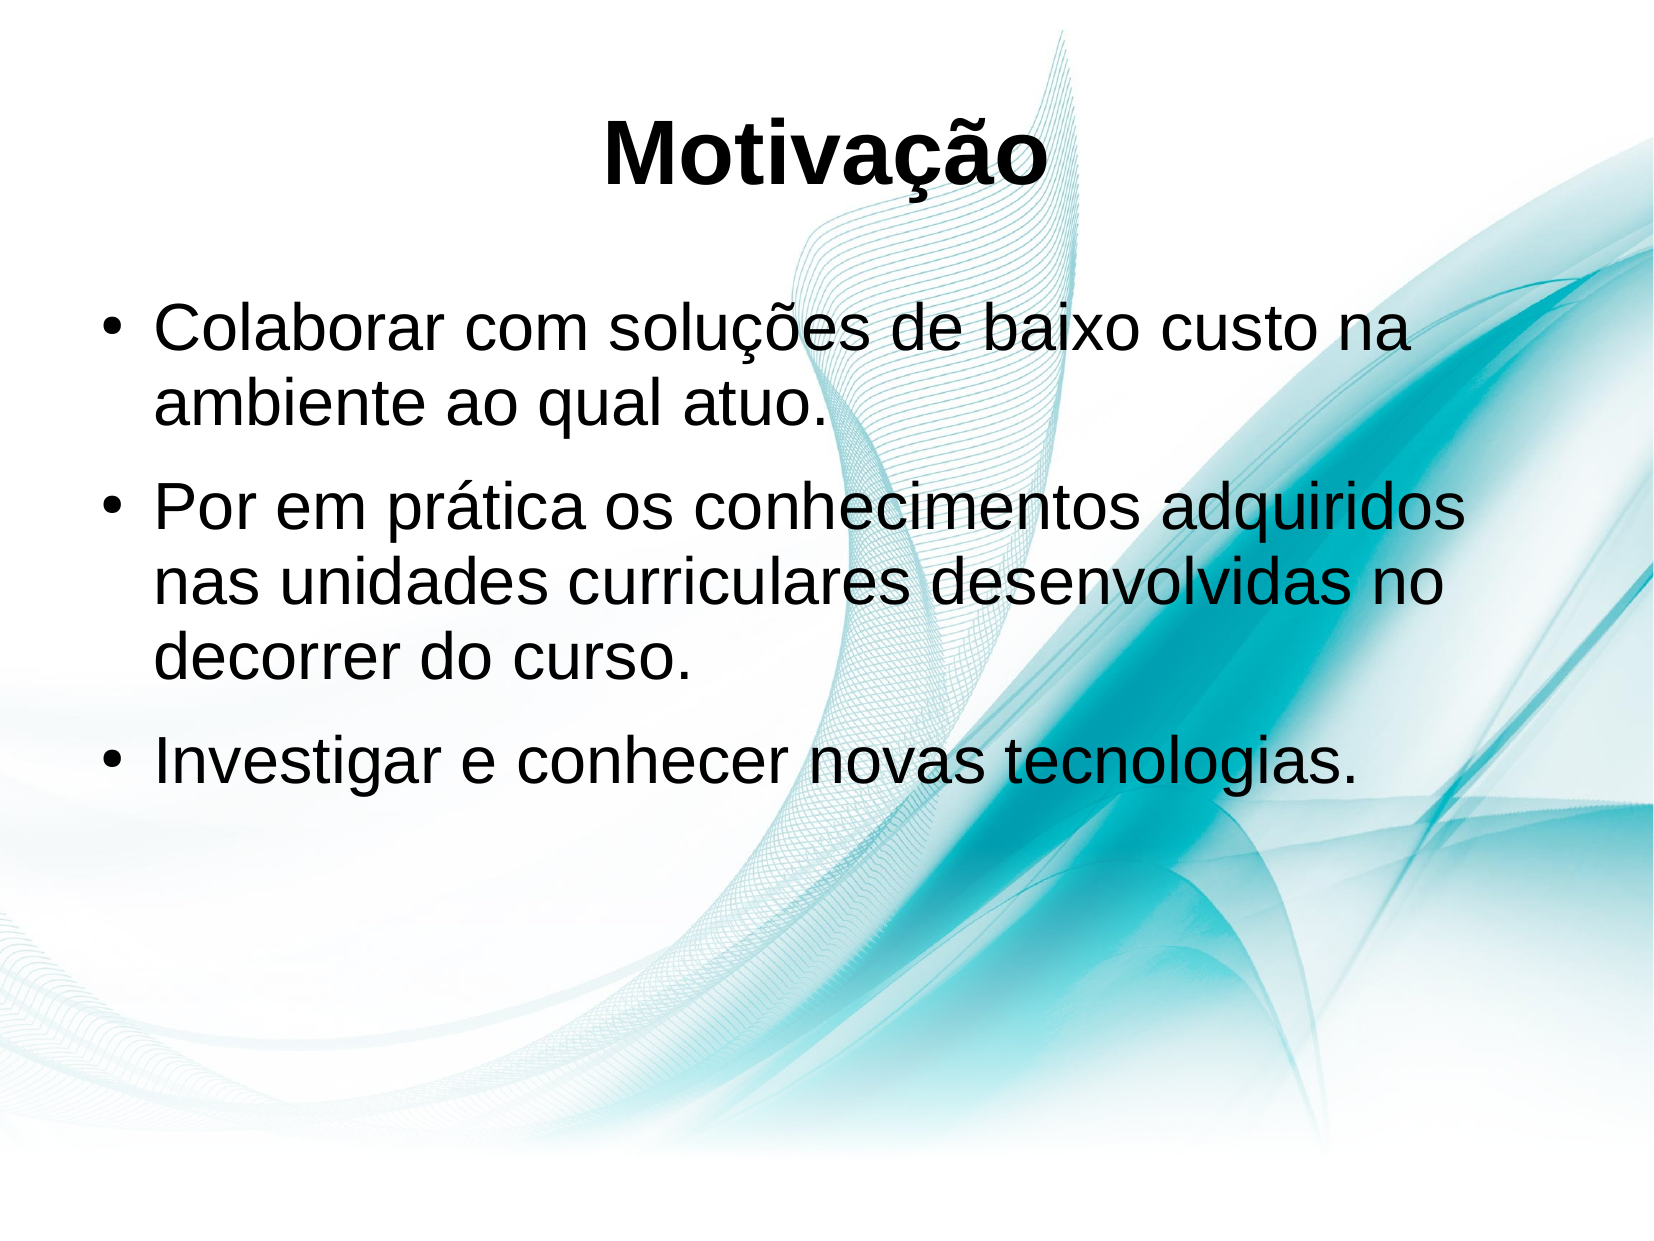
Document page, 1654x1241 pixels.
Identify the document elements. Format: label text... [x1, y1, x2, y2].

list Colaborar com soluções de baixo custo na ambiente ao qual atuo. Por em prática os conhecimentos adquiridos nas unidades curriculares desenvolvidas no decorrer do curso. Investigar e conhecer novas tecnologias. [82, 290, 1571, 1109]
title Motivação [82, 56, 1571, 250]
picture [0, 29, 1654, 1184]
